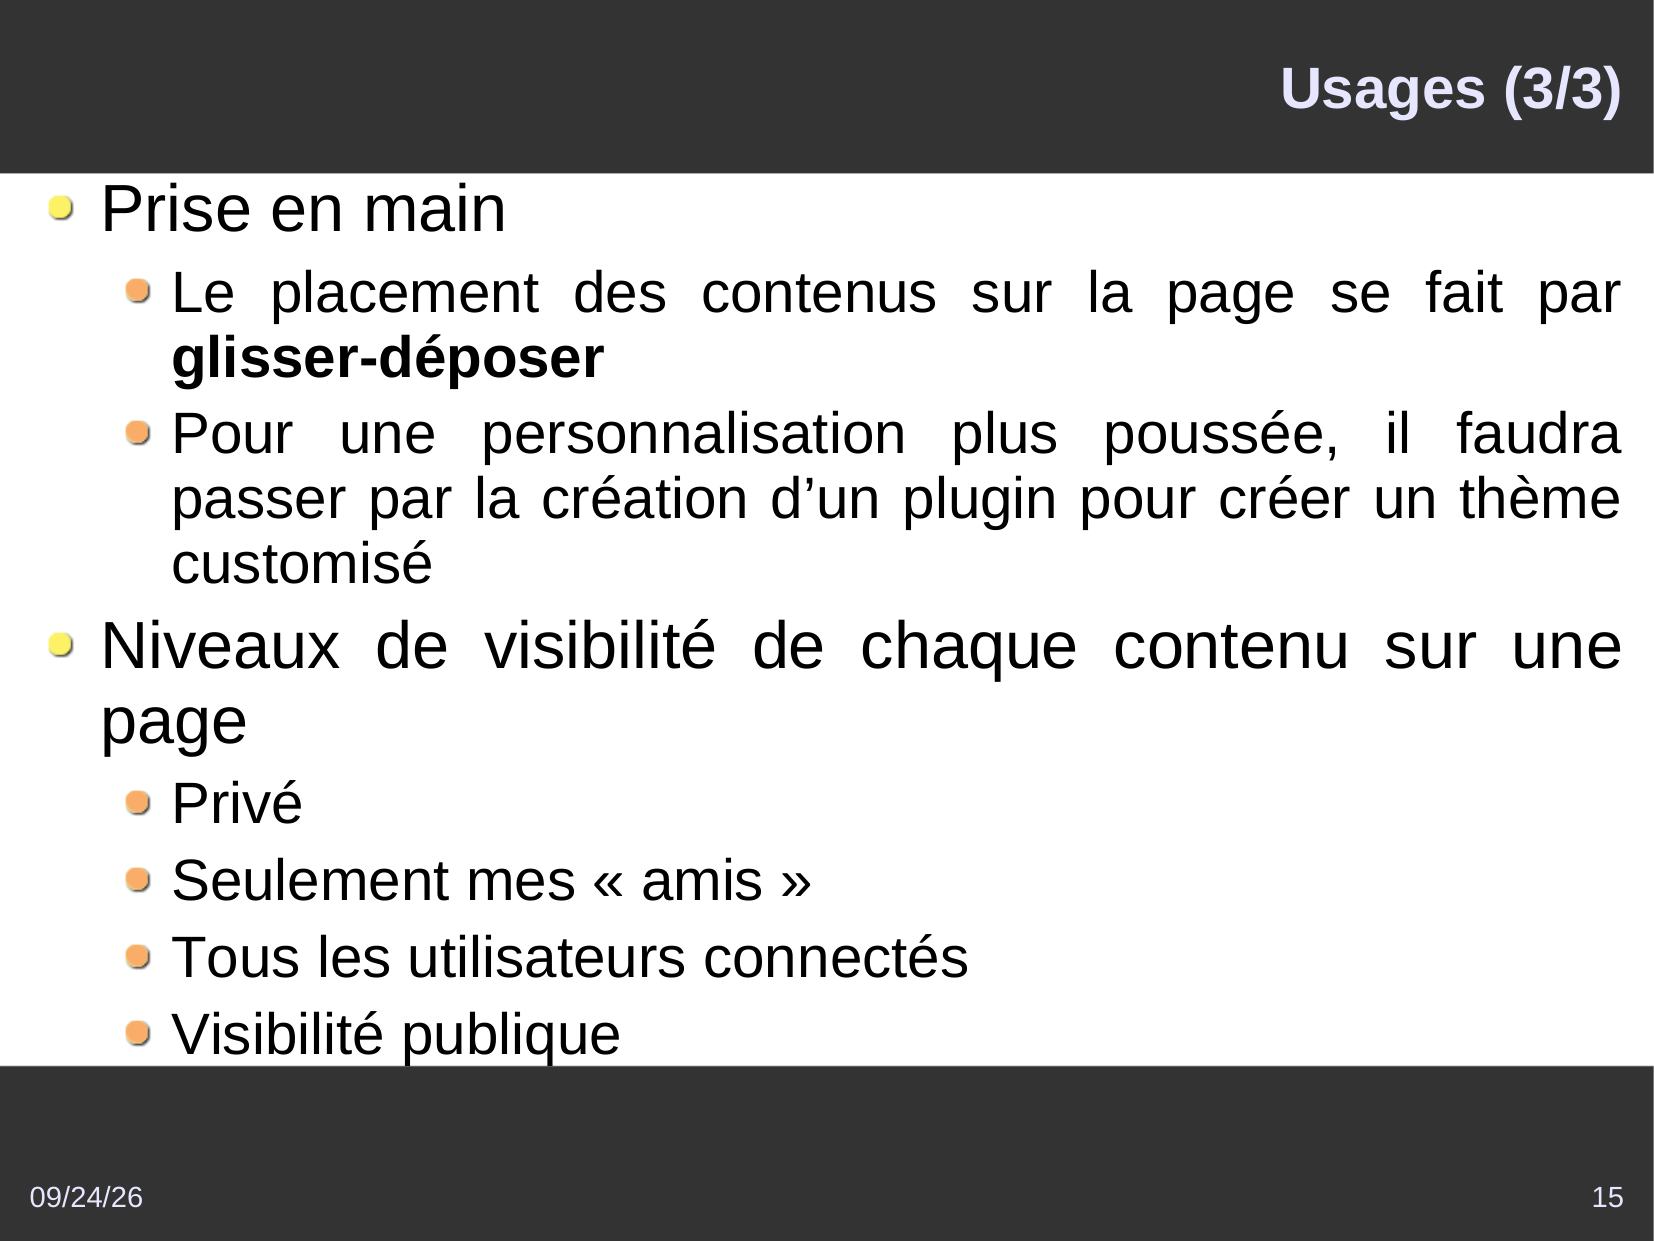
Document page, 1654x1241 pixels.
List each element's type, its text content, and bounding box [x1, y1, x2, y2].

list Prise en main Le placement des contenus sur la page se fait par glisser-déposer Pour une personnalisation plus poussée, il faudra passer par la création d’un plugin pour créer un thème customisé Niveaux de visibilité de chaque contenu sur une page Privé Seulement mes « amis » Tous les utilisateurs connectés Visibilité publique [29, 171, 1625, 1067]
title Usages (3/3) [29, 29, 1625, 148]
picture [0, 0, 1654, 1241]
